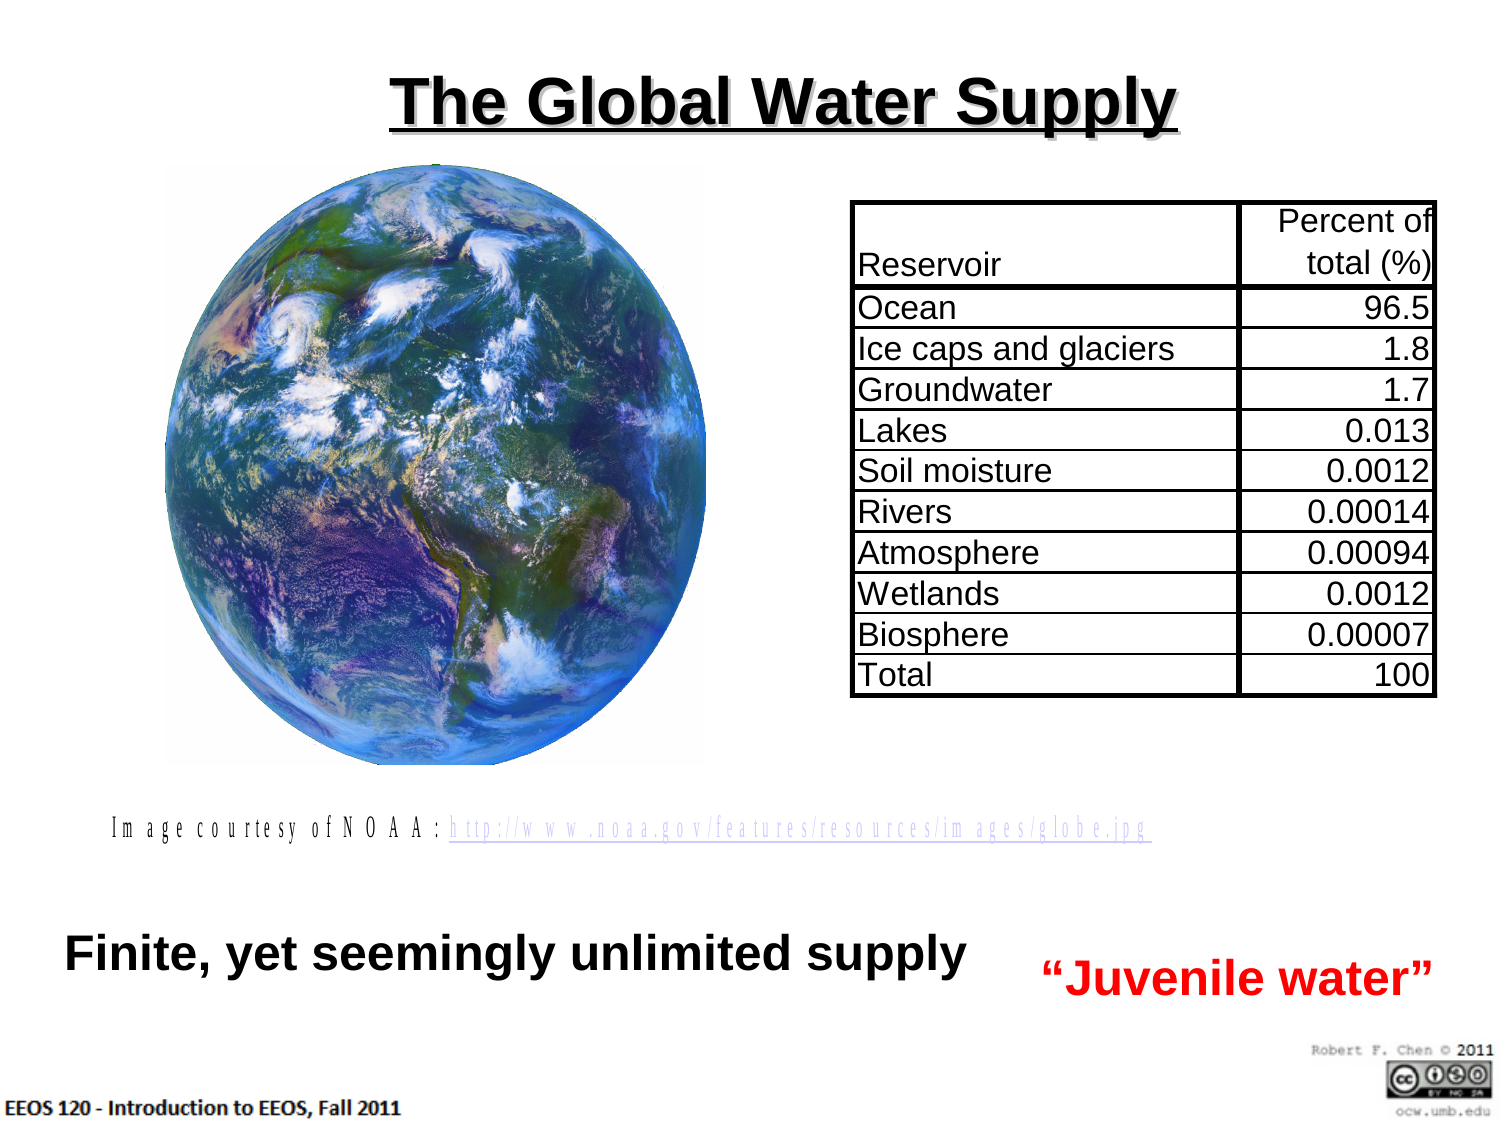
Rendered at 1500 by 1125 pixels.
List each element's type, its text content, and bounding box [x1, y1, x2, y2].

picture [165, 164, 706, 766]
text_box Finite, yet seemingly unlimited supply [49, 912, 983, 988]
picture [0, 1090, 406, 1125]
picture [849, 200, 1438, 699]
picture [1304, 1037, 1500, 1125]
text_box “Juvenile water” [1025, 937, 1450, 1013]
text_box The Global Water Supply [374, 49, 1194, 146]
picture [90, 796, 1179, 856]
